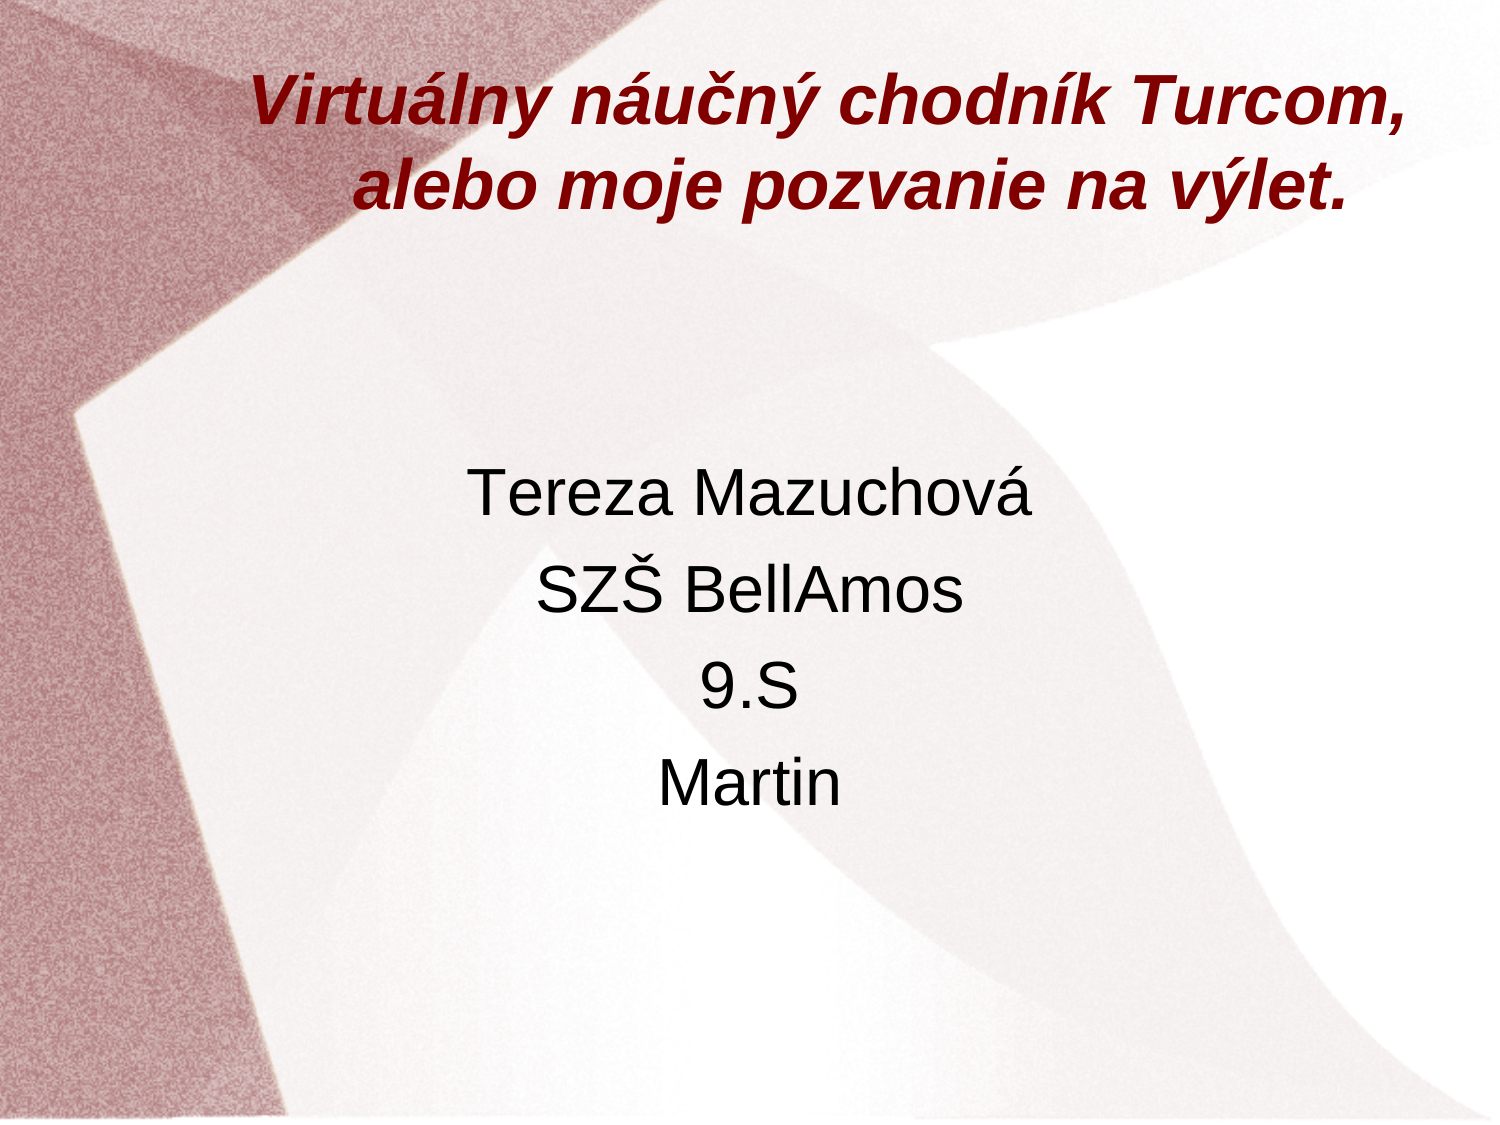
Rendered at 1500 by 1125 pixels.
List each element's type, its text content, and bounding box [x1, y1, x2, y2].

title Virtuálny náučný chodník Turcom, alebo moje pozvanie na výlet. [75, 21, 1426, 257]
subtitle Tereza Mazuchová SZŠ BellAmos 9.S Martin [75, 262, 1426, 1006]
picture [0, 0, 1500, 1125]
